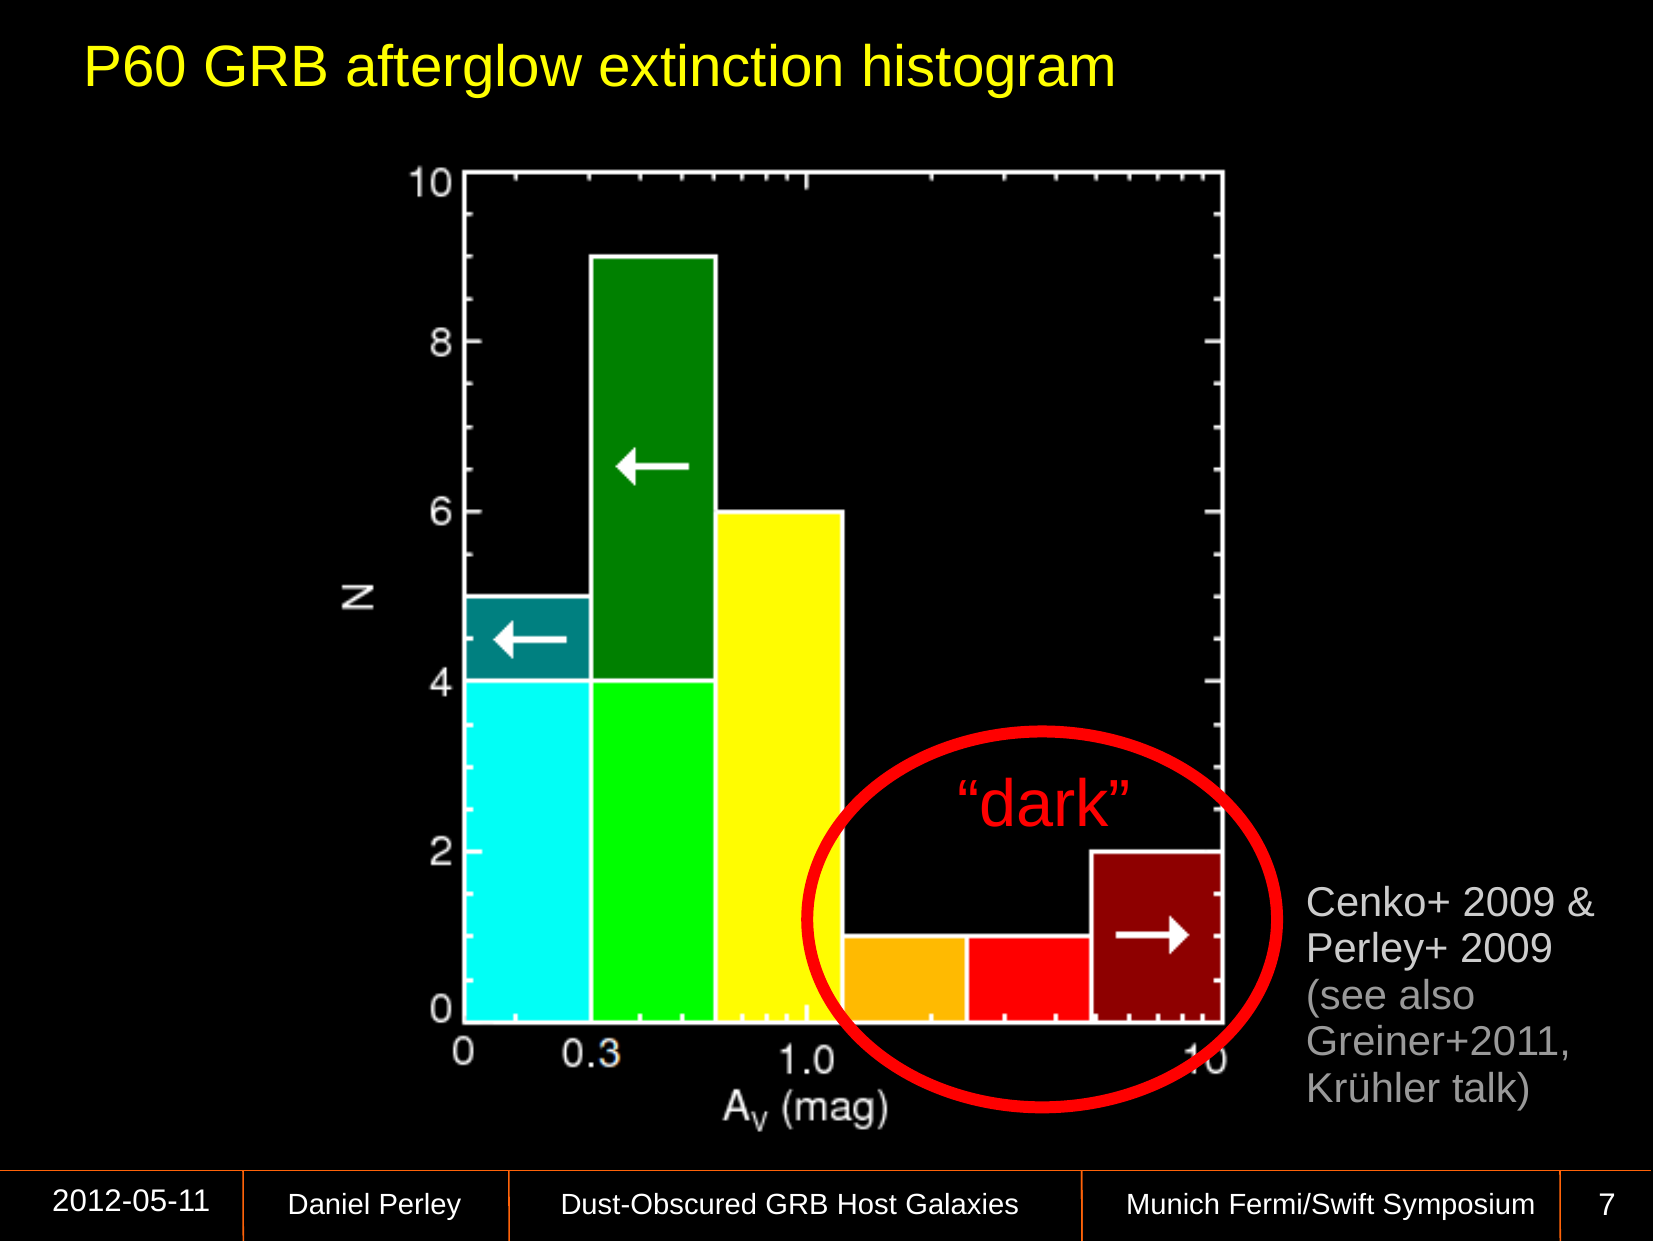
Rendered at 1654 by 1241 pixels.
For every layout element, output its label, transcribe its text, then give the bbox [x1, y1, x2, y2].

title P60 GRB afterglow extinction histogram [83, 33, 1573, 100]
text_box “dark” [942, 758, 1164, 848]
text_box Cenko+ 2009 & Perley+ 2009 (see also Greiner+2011, Krühler talk) [1291, 871, 1640, 1155]
picture [316, 155, 1281, 1152]
picture [814, 738, 1271, 1101]
